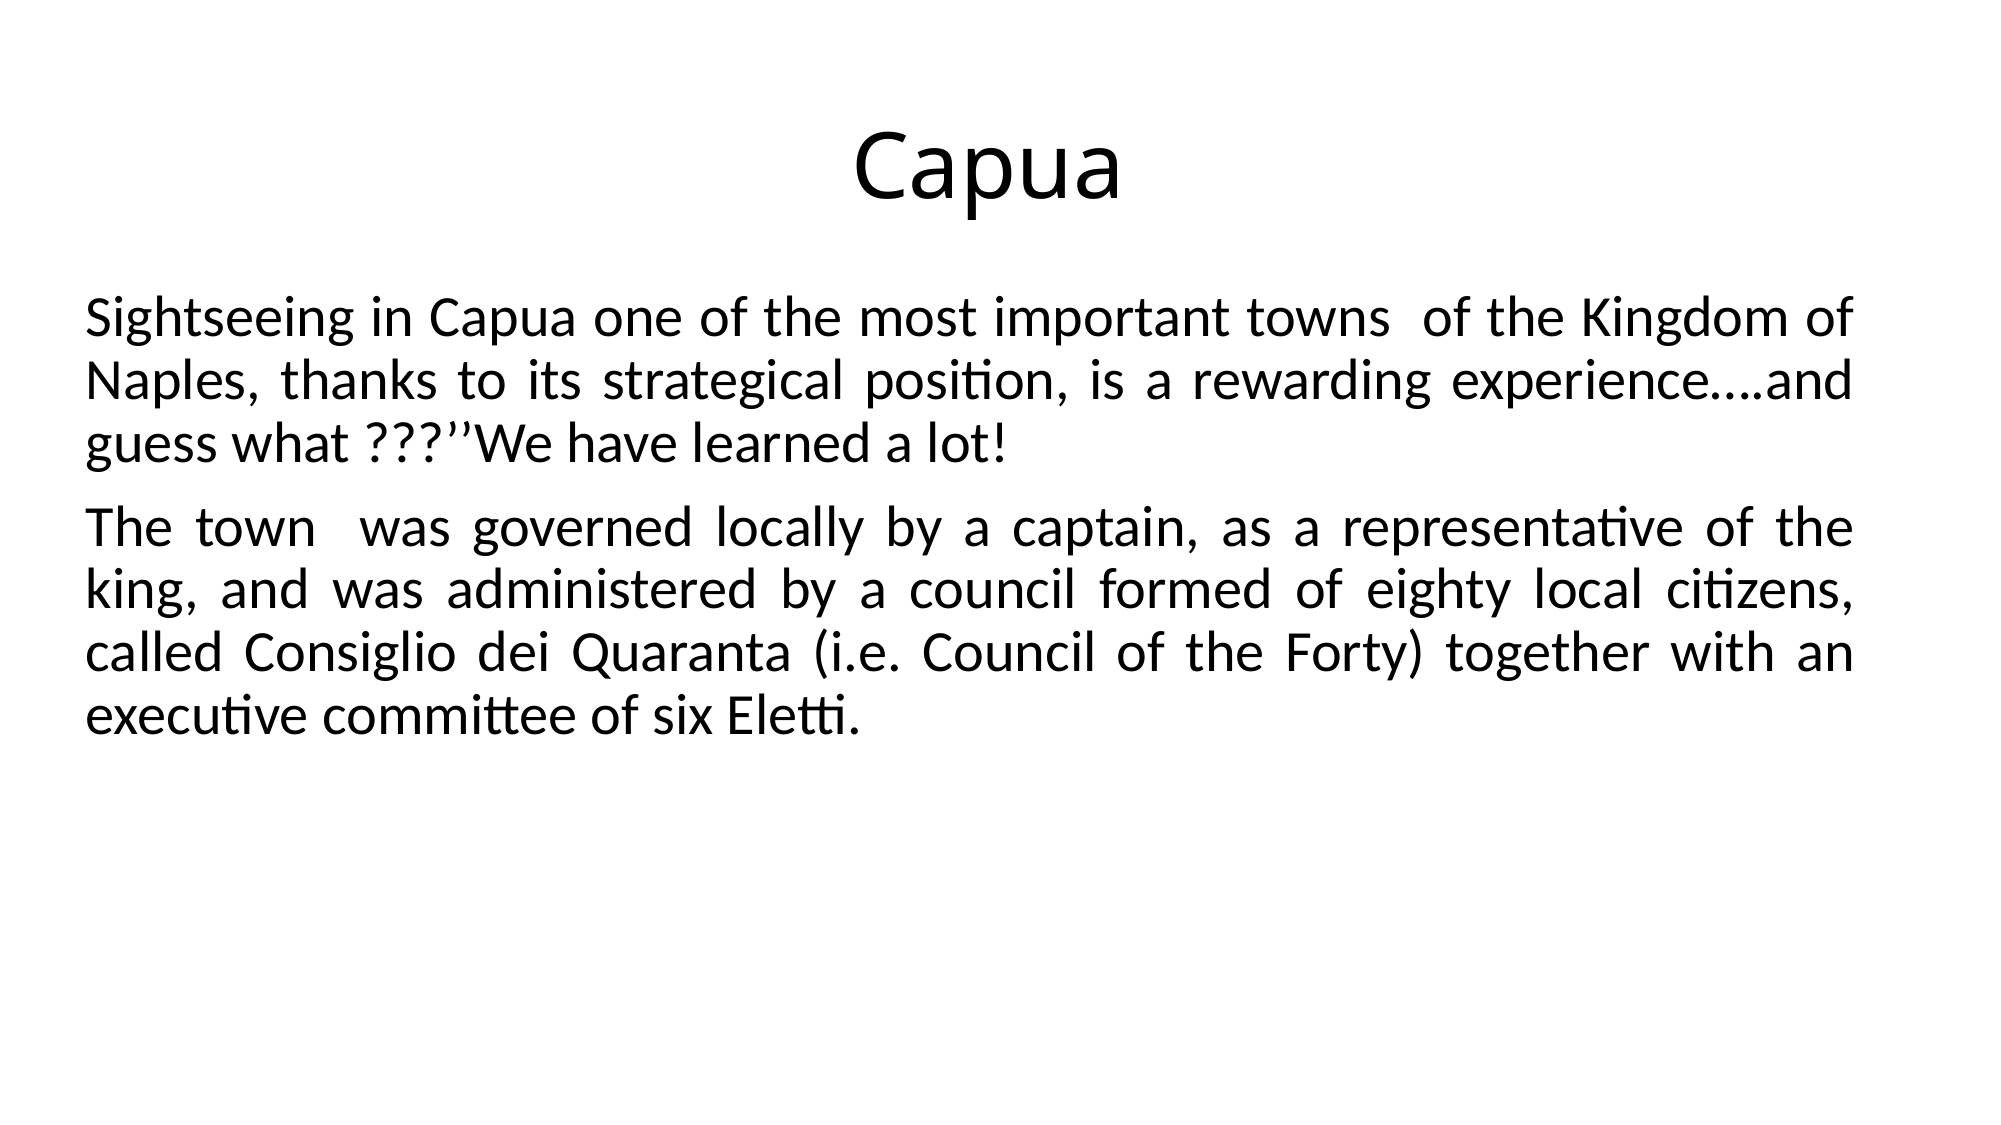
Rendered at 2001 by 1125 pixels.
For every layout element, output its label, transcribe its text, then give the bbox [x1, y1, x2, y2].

title Capua [137, 59, 1863, 278]
list Sightseeing in Capua one of the most important towns of the Kingdom of Naples, thanks to its strategical position, is a rewarding experience….and guess what ???’’We have learned a lot! The town was governed locally by a captain, as a representative of the king, and was administered by a council formed of eighty local citizens, called Consiglio dei Quaranta (i.e. Council of the Forty) together with an executive committee of six Eletti. [70, 278, 1871, 1022]
